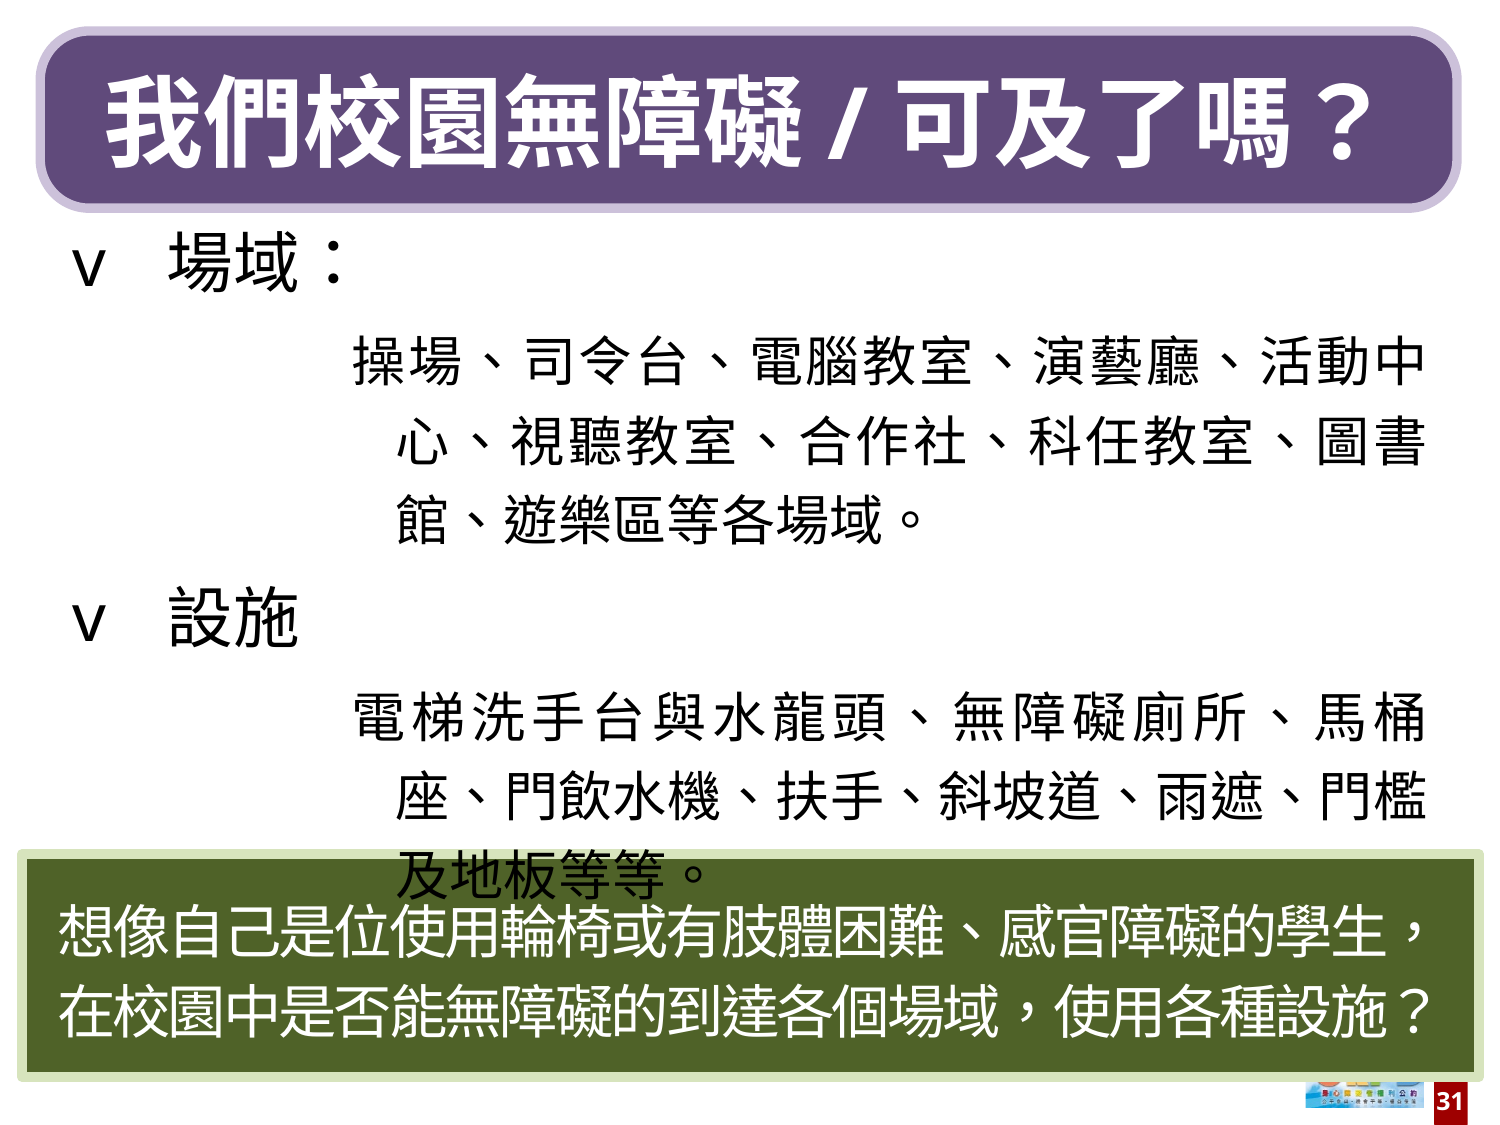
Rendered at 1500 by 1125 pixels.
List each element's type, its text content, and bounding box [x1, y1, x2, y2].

text_box 場域： 操場、司令台、電腦教室、演藝廳、活動中心、視聽教室、合作社、科任教室、圖書館、遊樂區等各場域。 設施 電梯洗手台與水龍頭、無障礙廁所、馬桶座、門飲水機、扶手、斜坡道、雨遮、門檻及地板等等。 [57, 213, 1443, 835]
text_box 我們校園無障礙/可及了嗎？ [40, 30, 1458, 209]
text_box 31 [1416, 1076, 1485, 1125]
text_box 想像自己是位使用輪椅或有肢體困難、感官障礙的學生， 在校園中是否能無障礙的到達各個場域，使用各種設施？ [21, 854, 1480, 1078]
